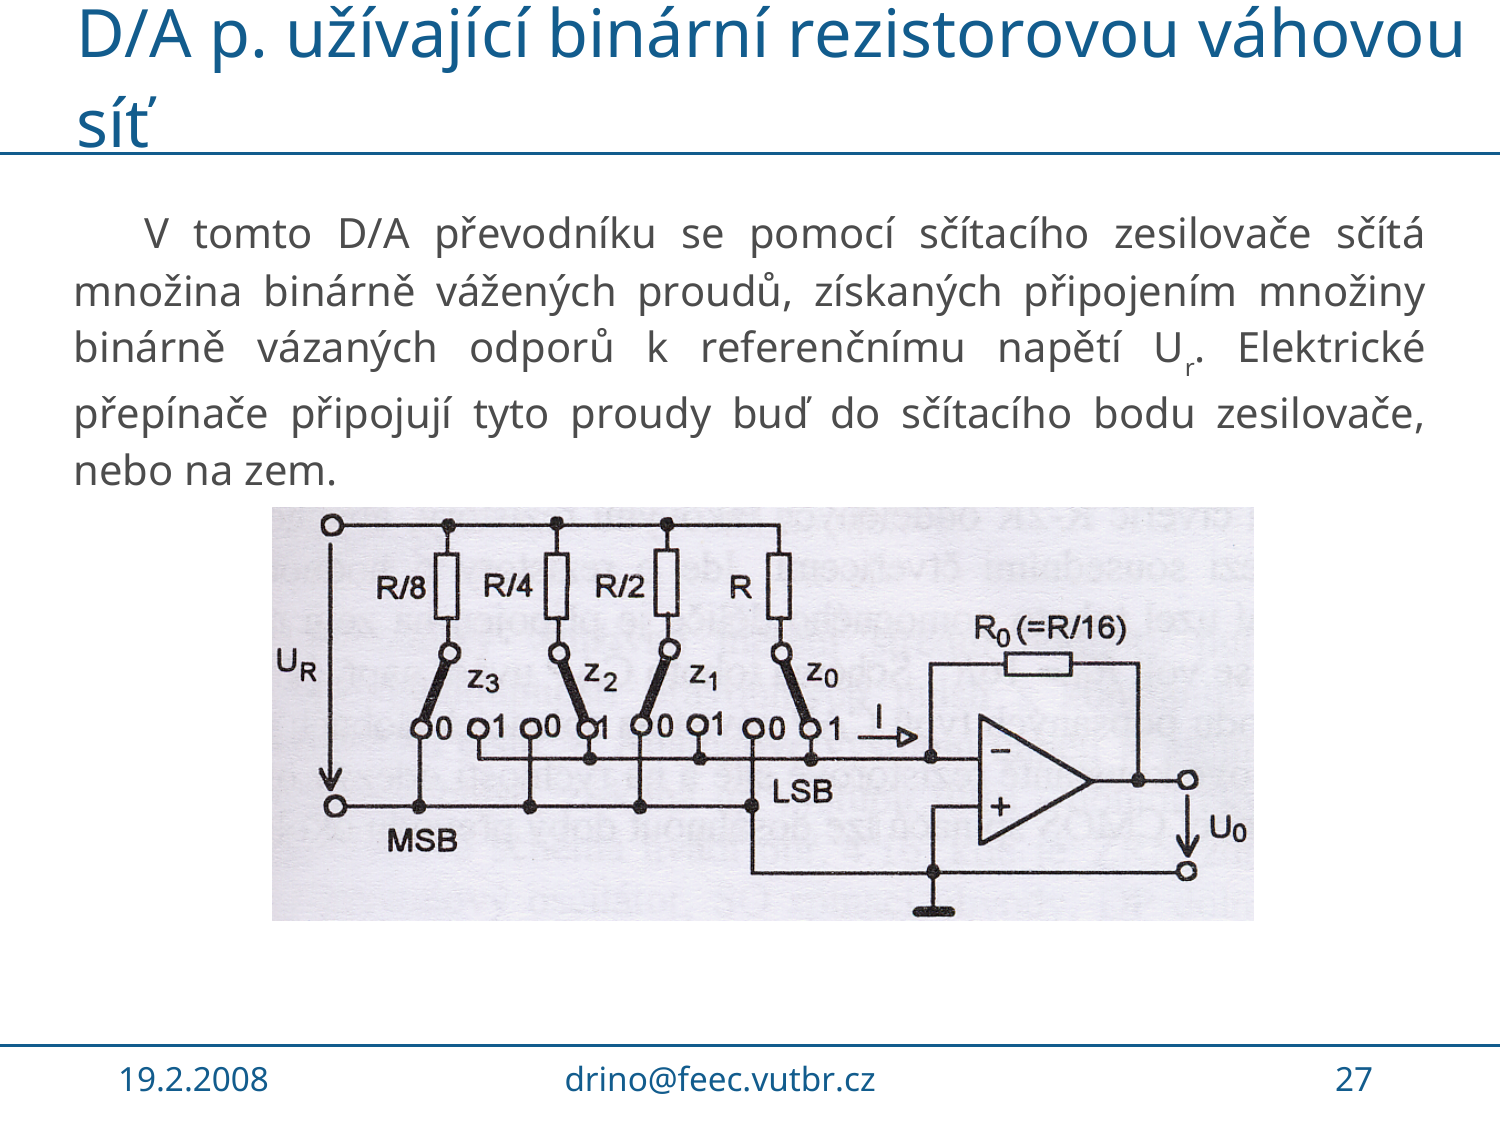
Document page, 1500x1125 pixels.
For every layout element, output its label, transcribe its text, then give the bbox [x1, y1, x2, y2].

text_box 19.2.2008 [103, 1049, 432, 1125]
text_box drino@feec.vutbr.cz [454, 1049, 987, 1125]
picture [272, 507, 1254, 921]
text_box 20 [1075, 1049, 1388, 1125]
text_box V tomto D/A převodníku se pomocí sčítacího zesilovače sčítá množina binárně vážených proudů, získaných připojením množiny binárně vázaných odporů k referenčnímu napětí Ur. Elektrické přepínače připojují tyto proudy buď do sčítacího bodu zesilovače, nebo na zem. [59, 196, 1442, 506]
title D/A p. užívající binární rezistorovou váhovou síť [0, 0, 1500, 152]
